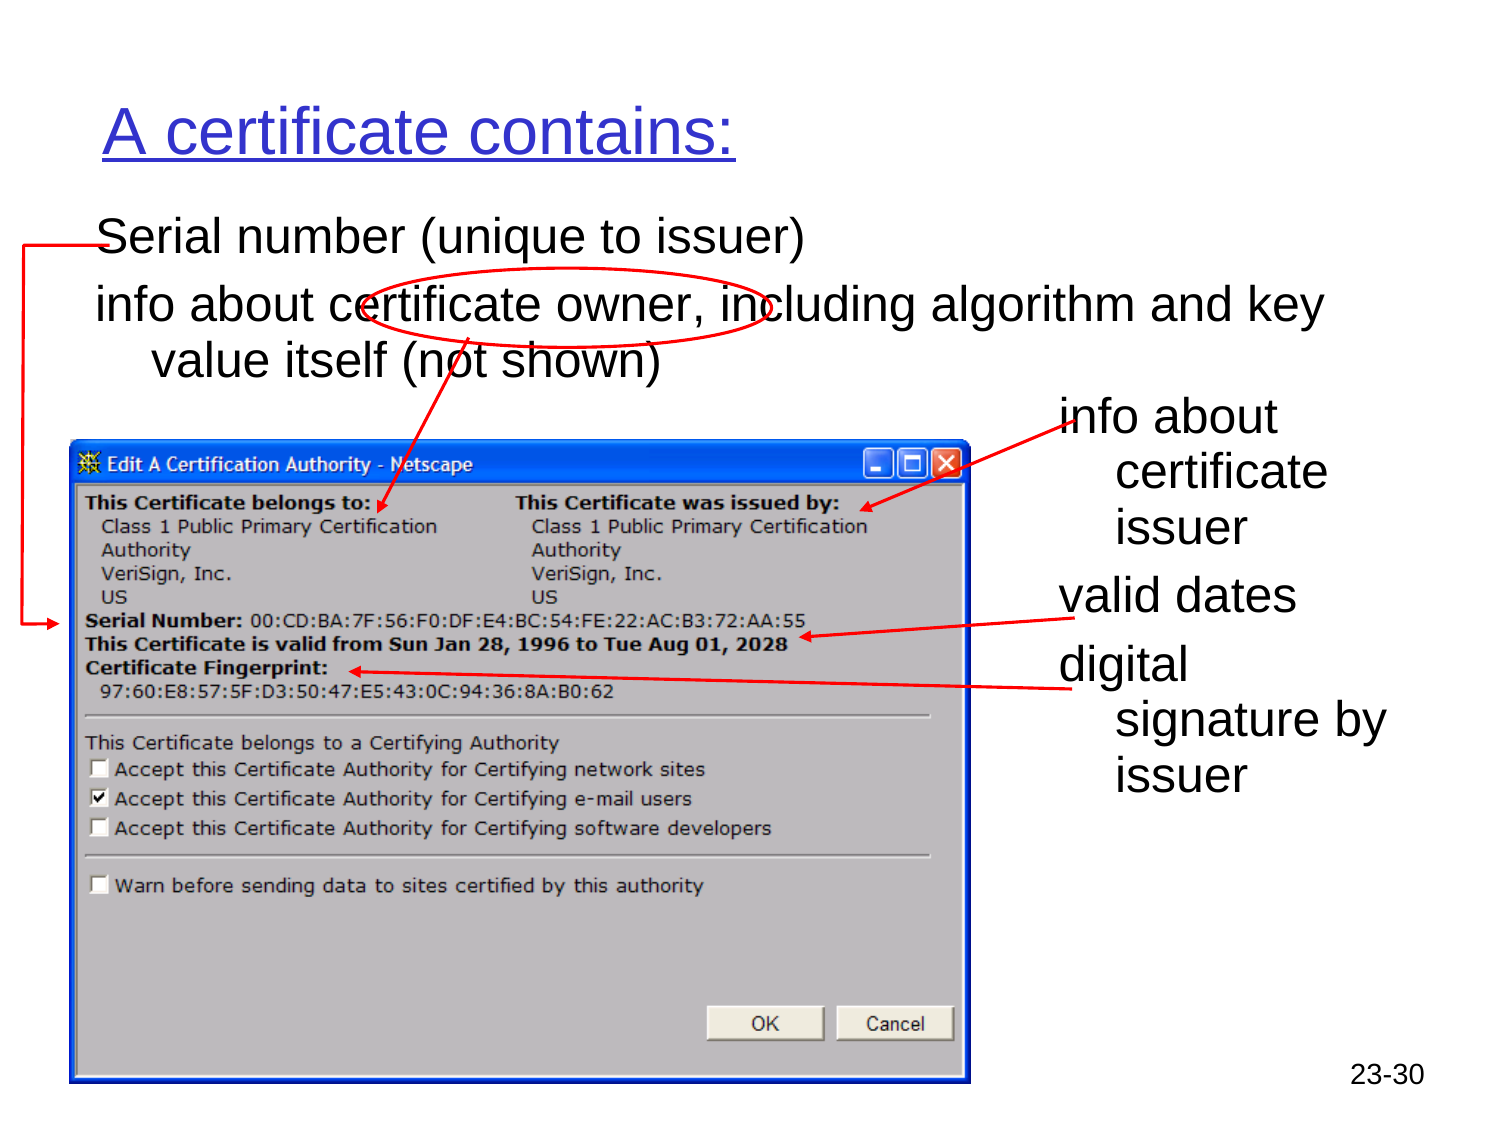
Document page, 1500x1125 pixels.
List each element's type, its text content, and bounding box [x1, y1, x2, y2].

text_box info about certificate issuer valid dates digital signature by issuer [1044, 380, 1422, 588]
list Serial number (unique to issuer) info about certificate owner, including algorithm and key value itself (not shown) [365, 270, 769, 345]
text_box [69, 439, 971, 1084]
title A certificate contains: [87, 37, 1363, 225]
list Serial number (unique to issuer) info about certificate owner, including algorithm and key value itself (not shown) [80, 200, 1356, 409]
